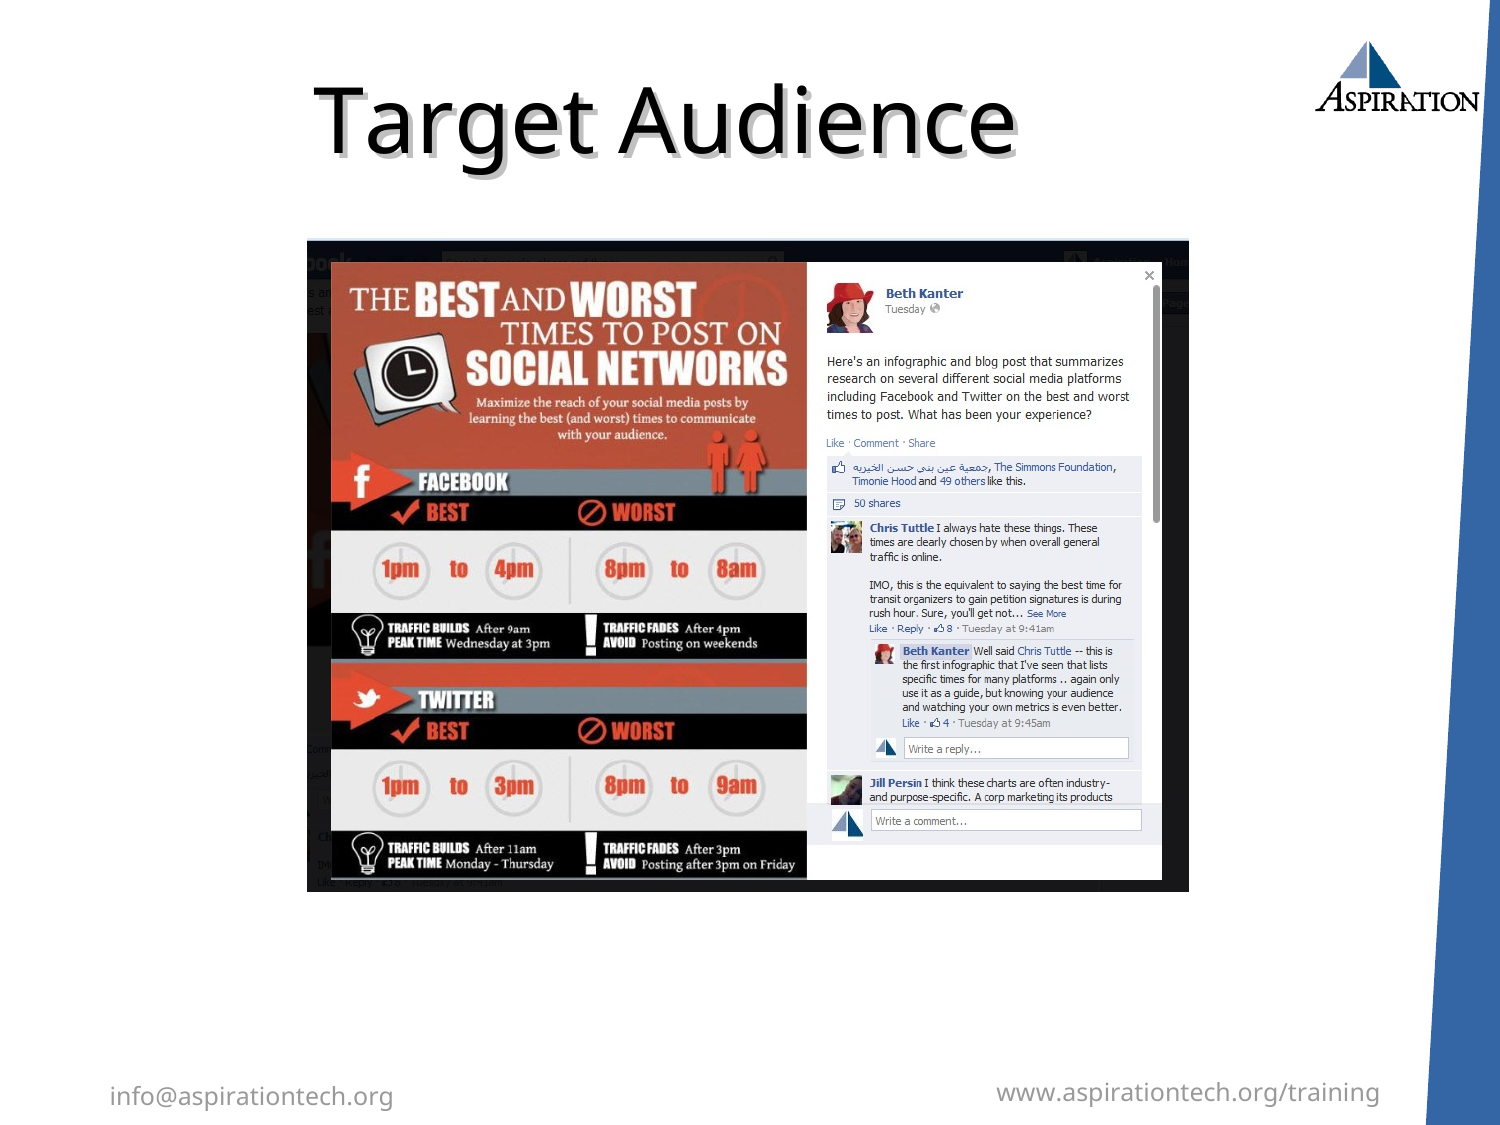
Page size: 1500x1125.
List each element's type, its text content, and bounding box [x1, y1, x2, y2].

picture [307, 238, 1189, 892]
picture [1315, 41, 1480, 120]
title Target Audience [49, 19, 1284, 206]
